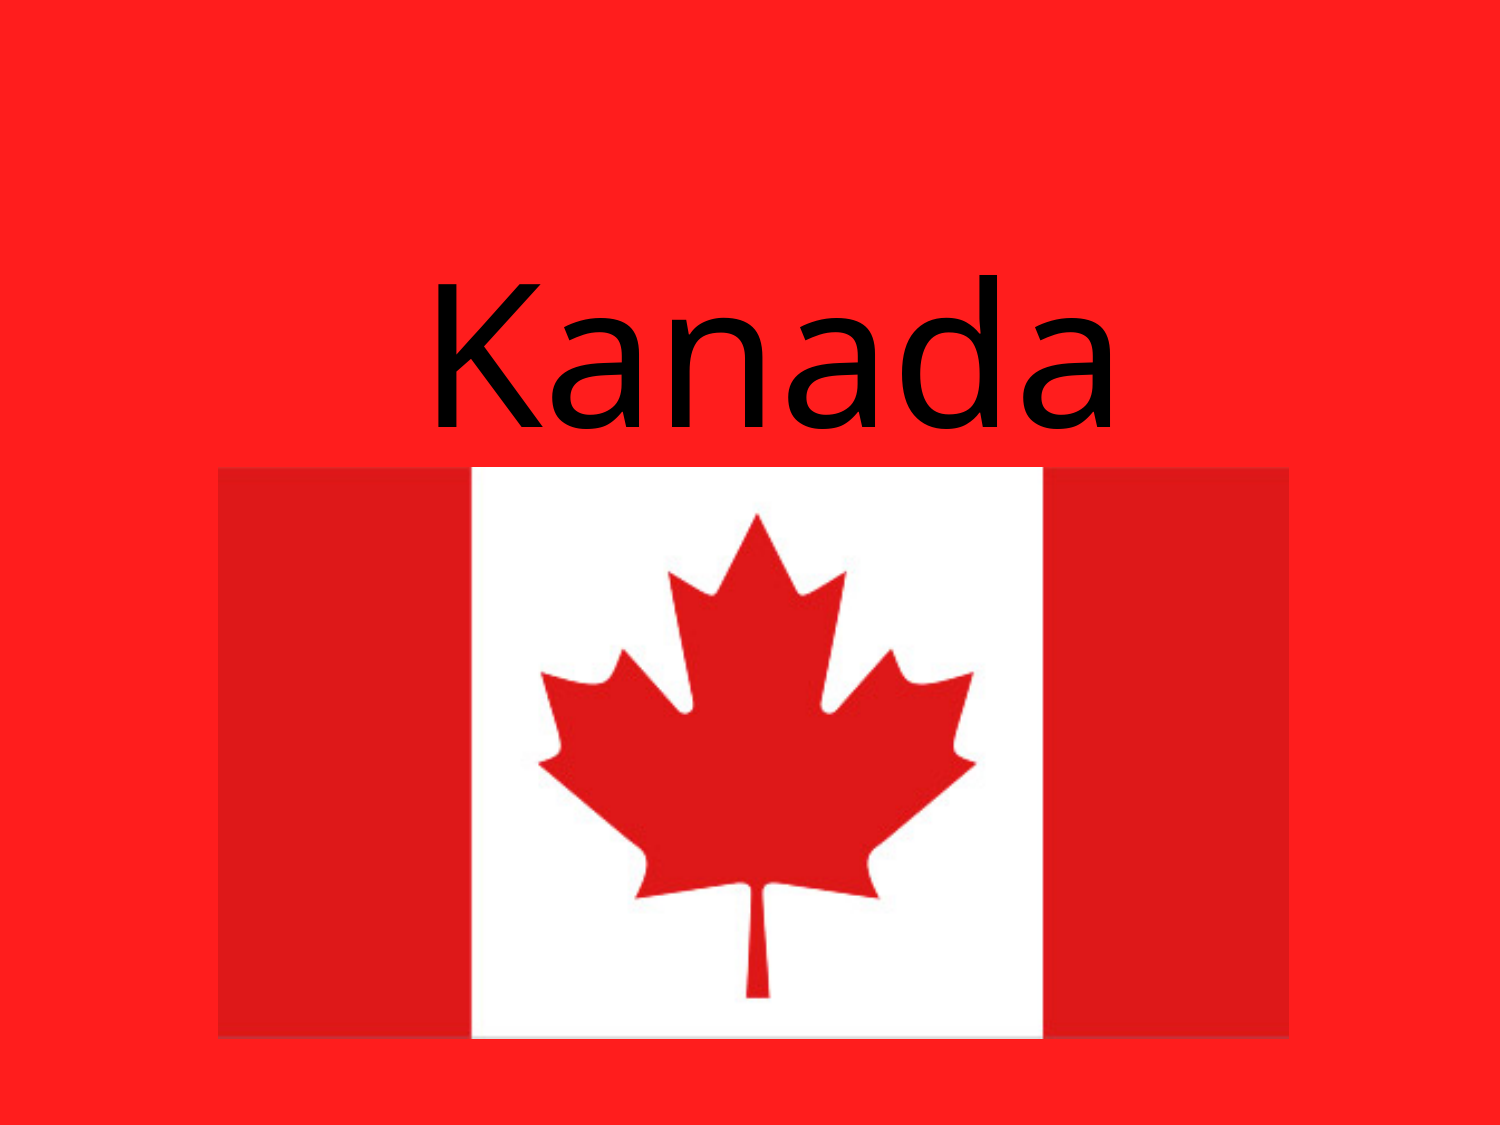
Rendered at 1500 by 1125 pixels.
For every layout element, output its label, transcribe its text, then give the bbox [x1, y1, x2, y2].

title Kanada [135, 226, 1411, 468]
picture [218, 467, 1289, 1039]
